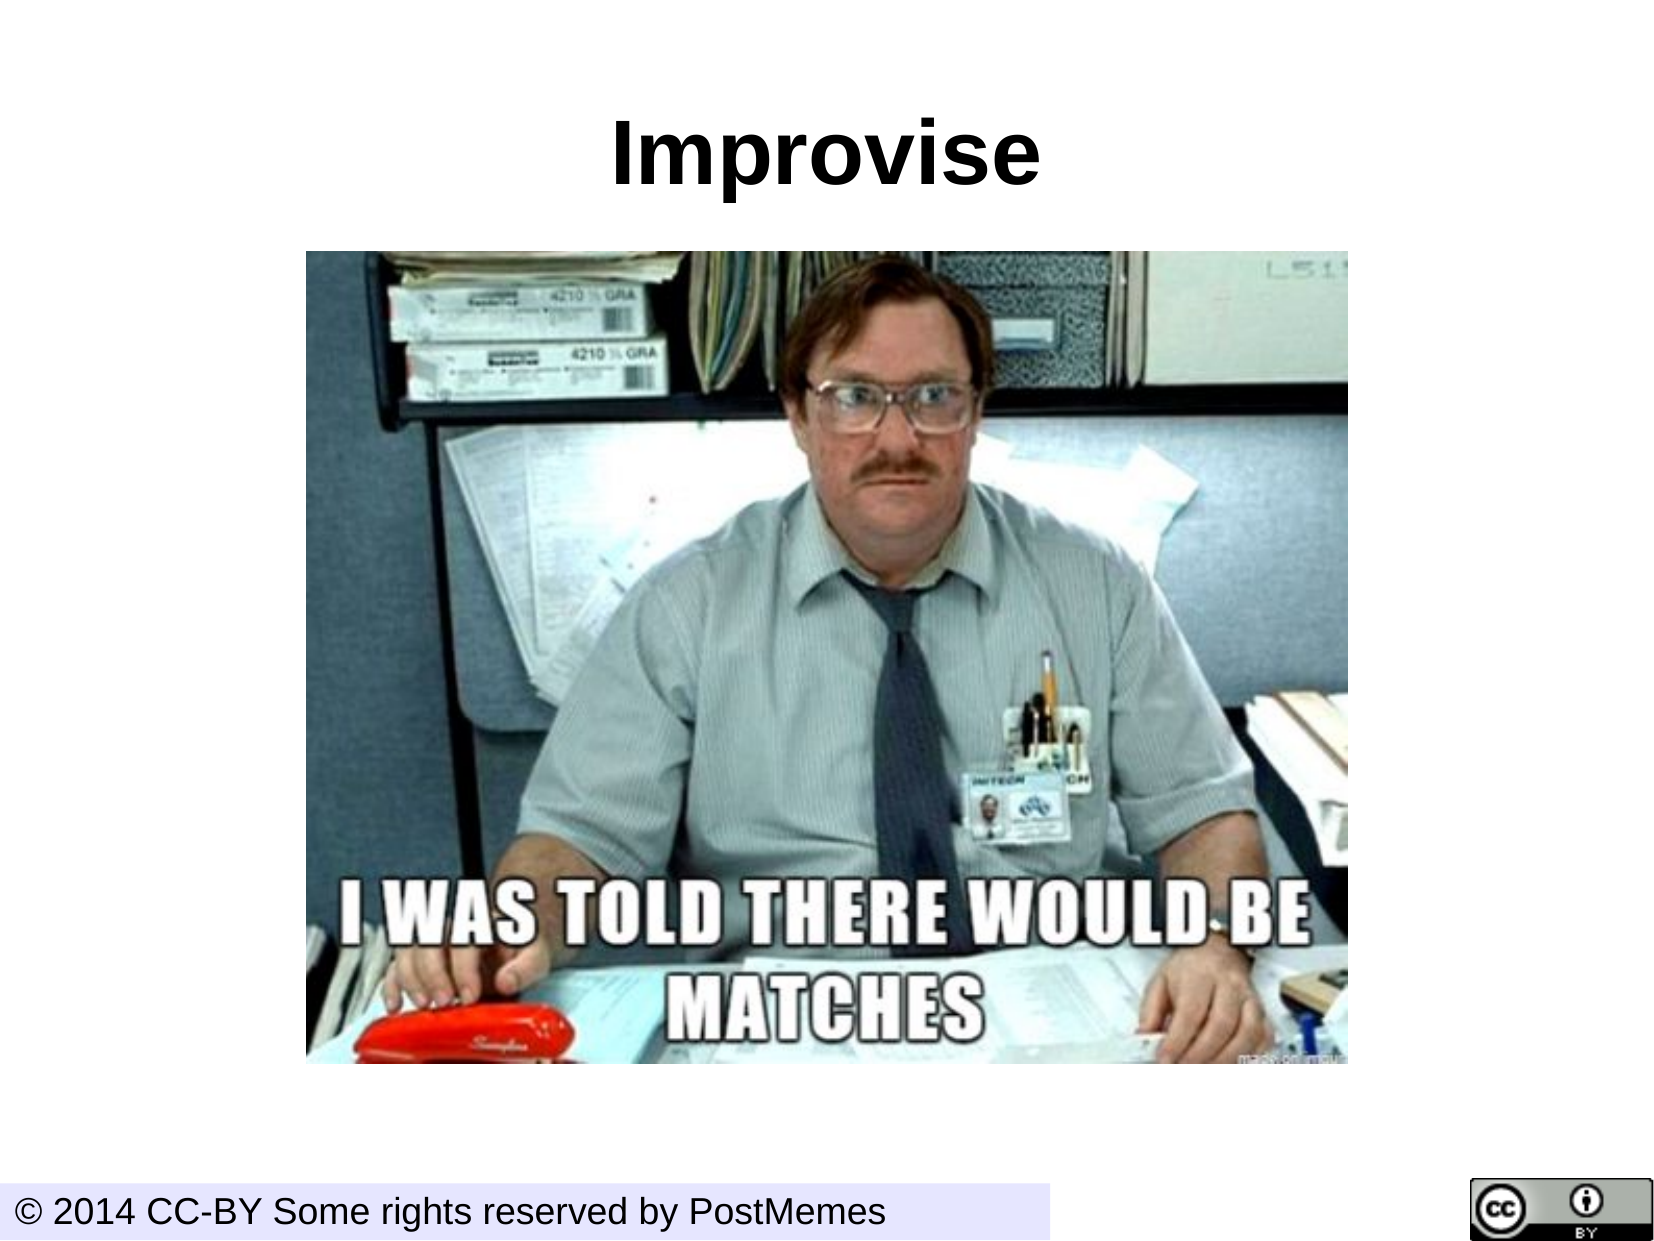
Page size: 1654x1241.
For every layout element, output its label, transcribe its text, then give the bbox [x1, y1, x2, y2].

title Improvise [82, 49, 1571, 257]
text_box © 2014 CC-BY Some rights reserved by PostMemes [0, 1183, 1051, 1241]
picture [306, 251, 1348, 1064]
picture [1470, 1178, 1654, 1241]
